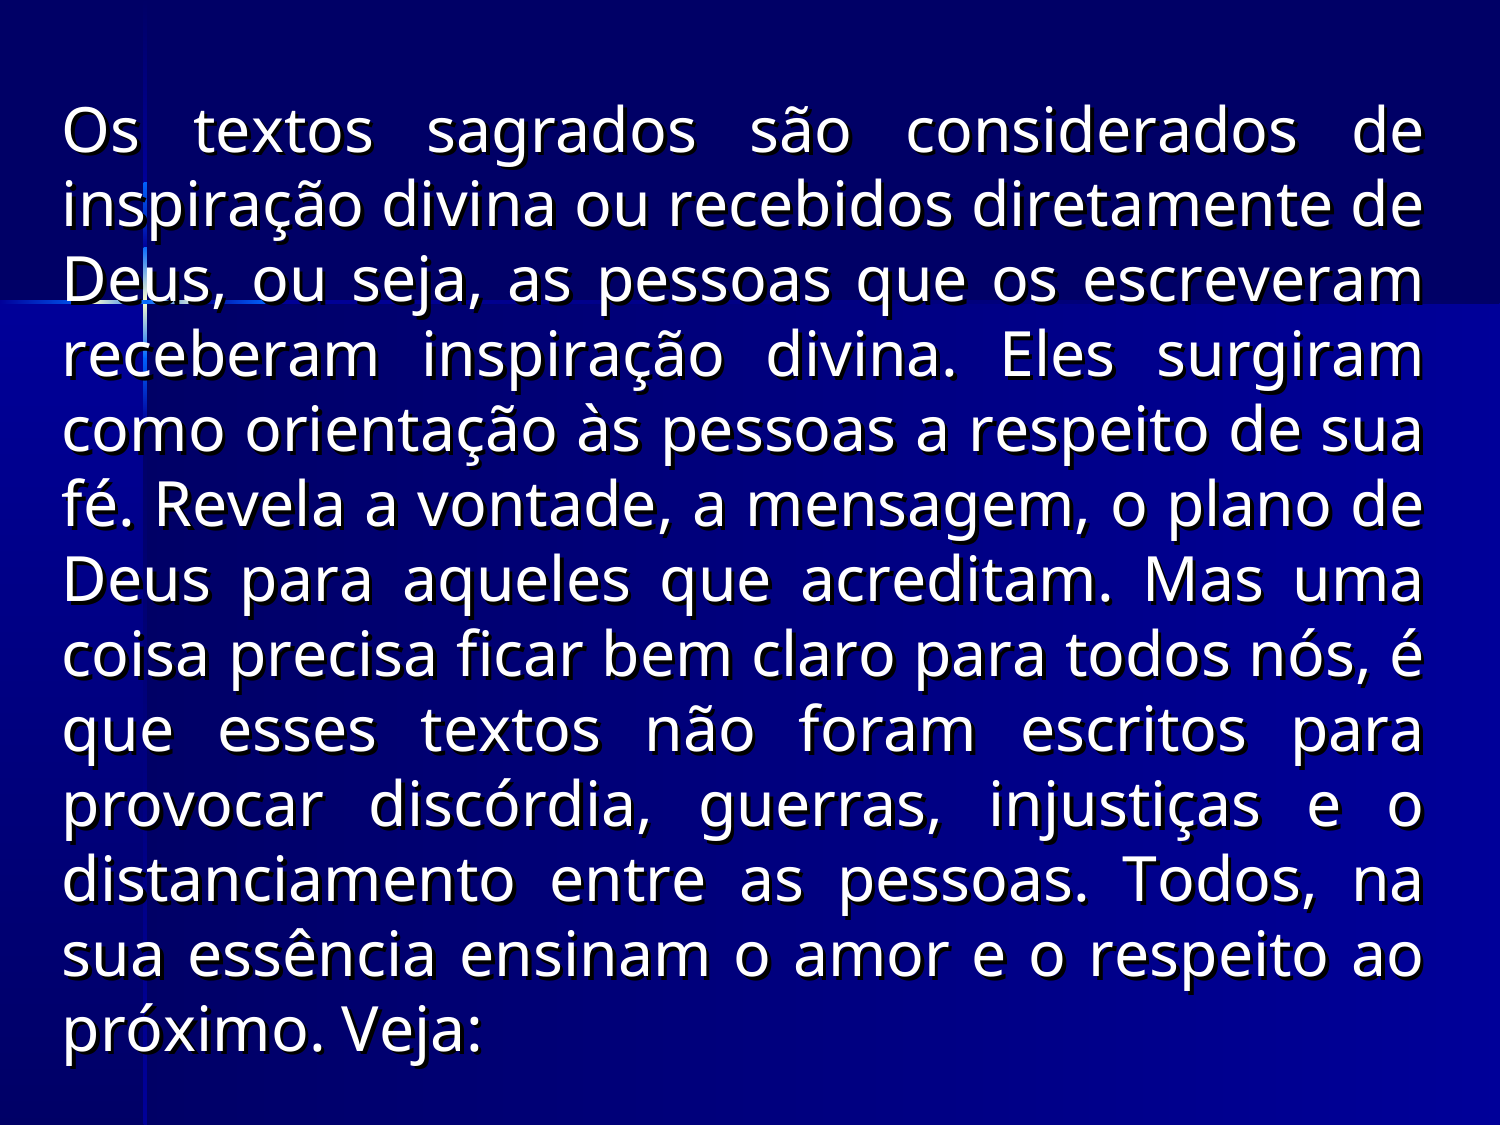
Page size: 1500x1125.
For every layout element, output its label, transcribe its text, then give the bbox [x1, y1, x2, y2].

text_box Os textos sagrados são considerados de inspiração divina ou recebidos diretamente de Deus, ou seja, as pessoas que os escreveram receberam inspiração divina. Eles surgiram como orientação às pessoas a respeito de sua fé. Revela a vontade, a mensagem, o plano de Deus para aqueles que acreditam. Mas uma coisa precisa ficar bem claro para todos nós, é que esses textos não foram escritos para provocar discórdia, guerras, injustiças e o distanciamento entre as pessoas. Todos, na sua essência ensinam o amor e o respeito ao próximo. Veja: [46, 82, 1442, 1125]
